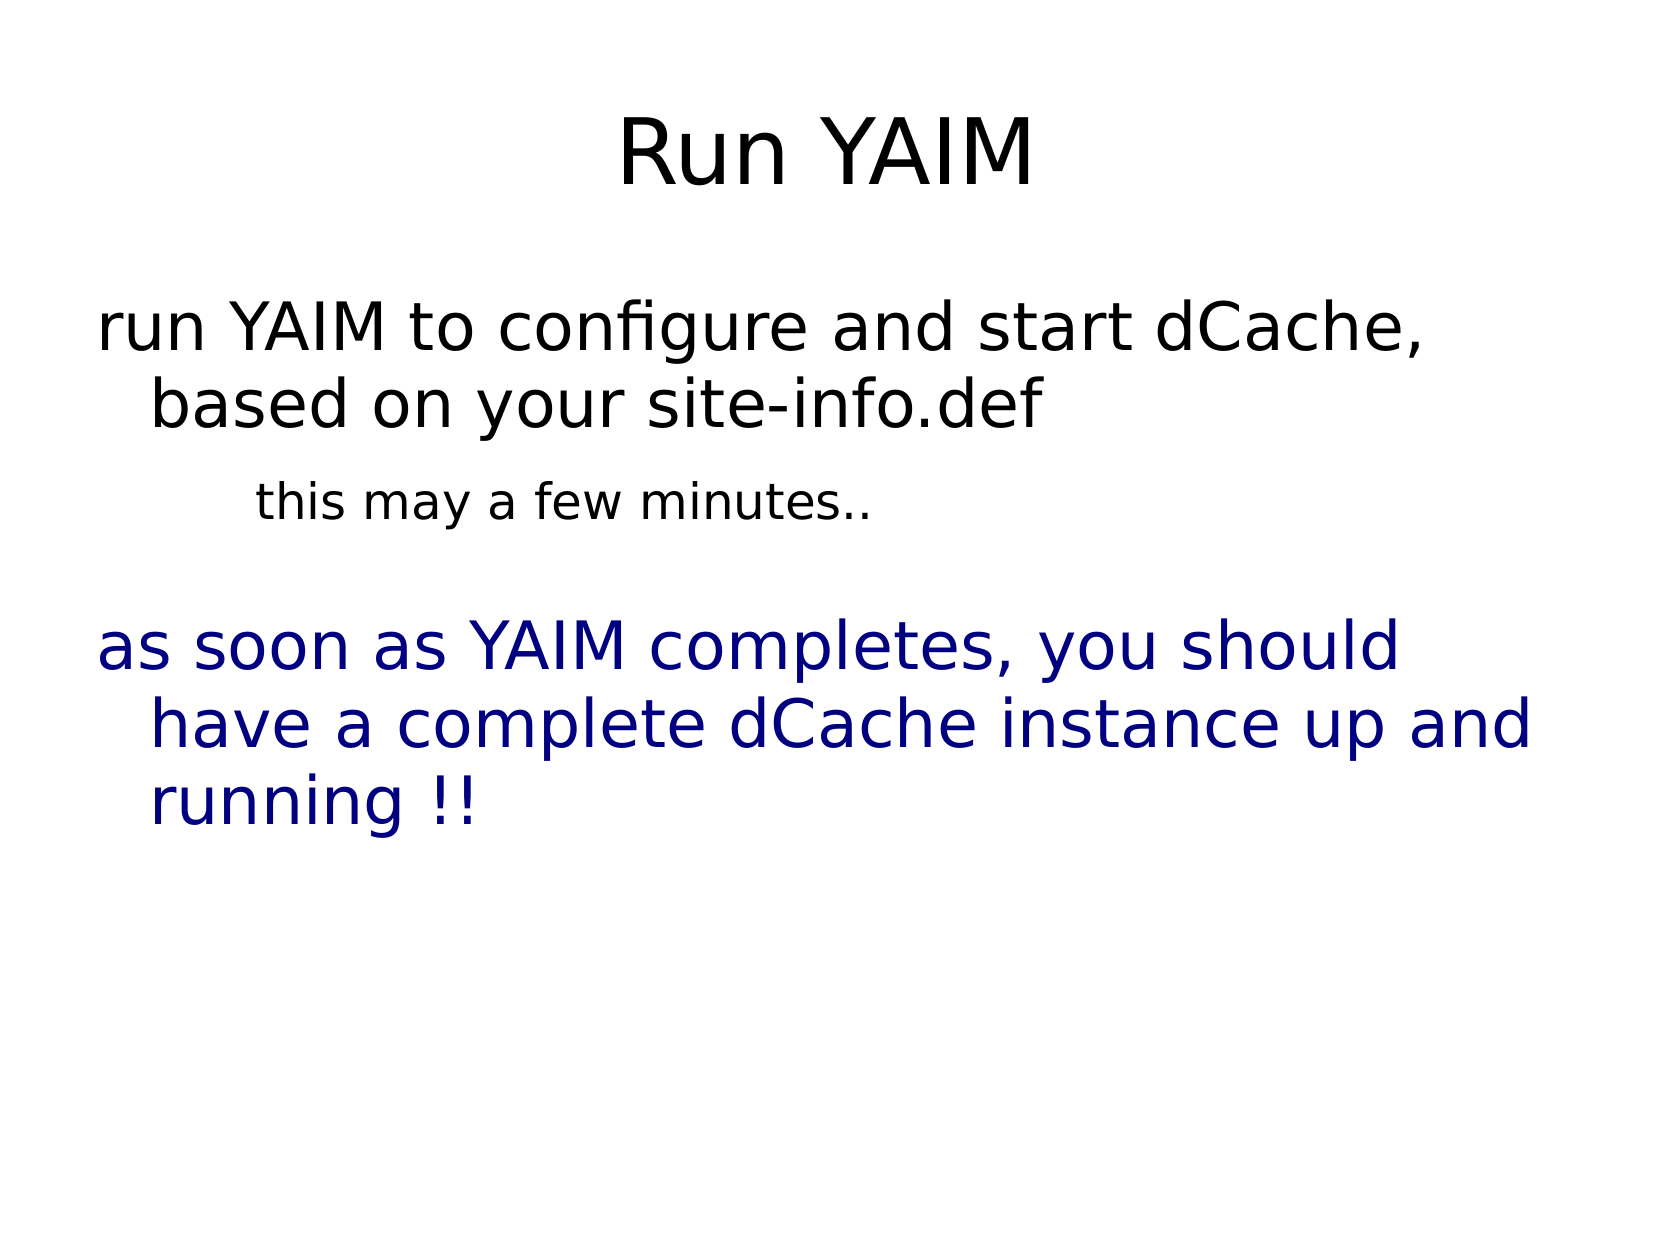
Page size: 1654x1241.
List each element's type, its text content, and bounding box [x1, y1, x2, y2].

title Run YAIM [82, 56, 1571, 250]
list run YAIM to configure and start dCache, based on your site-info.def this may a few minutes.. as soon as YAIM completes, you should have a complete dCache instance up and running !! [78, 288, 1567, 1092]
